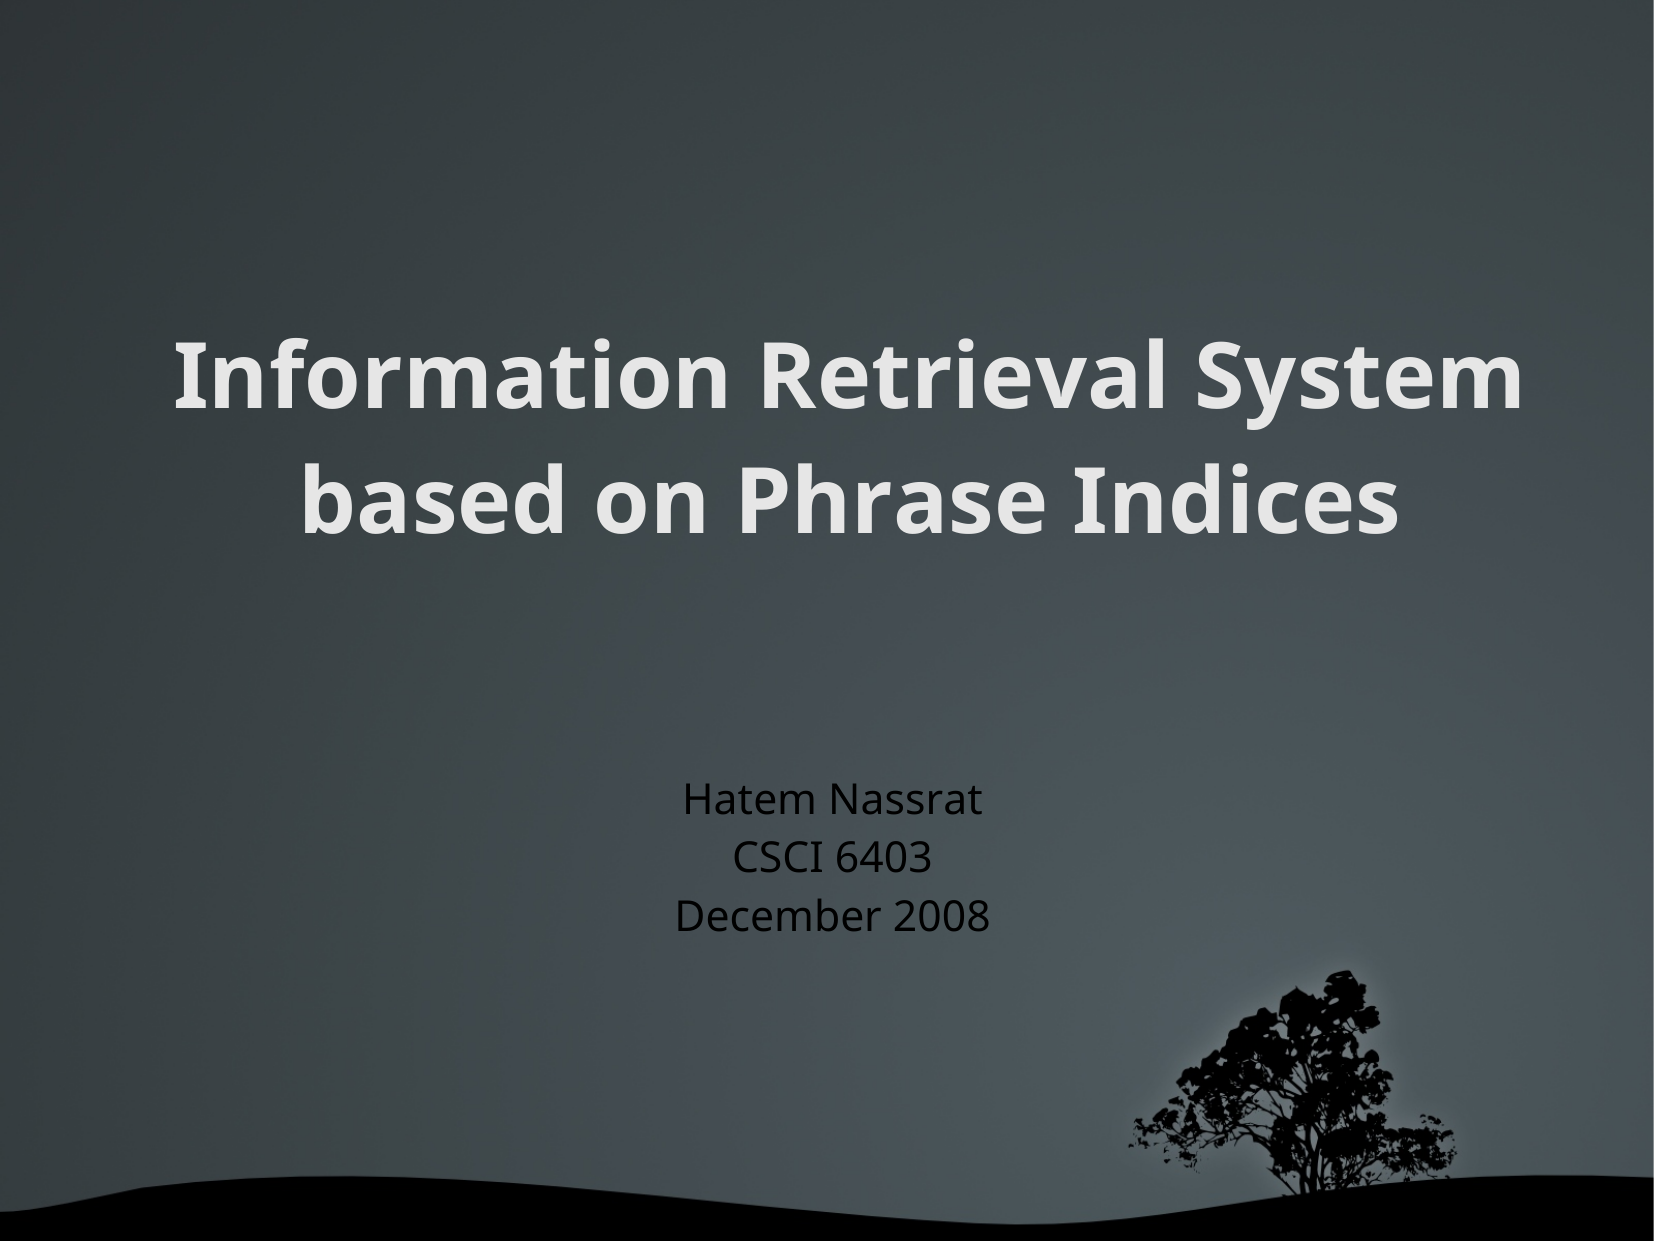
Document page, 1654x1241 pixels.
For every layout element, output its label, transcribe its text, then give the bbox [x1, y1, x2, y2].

picture [0, 0, 1654, 1241]
title Information Retrieval System based on Phrase Indices [106, 333, 1595, 537]
subtitle Hatem Nassrat CSCI 6403 December 2008 [88, 620, 1577, 1093]
